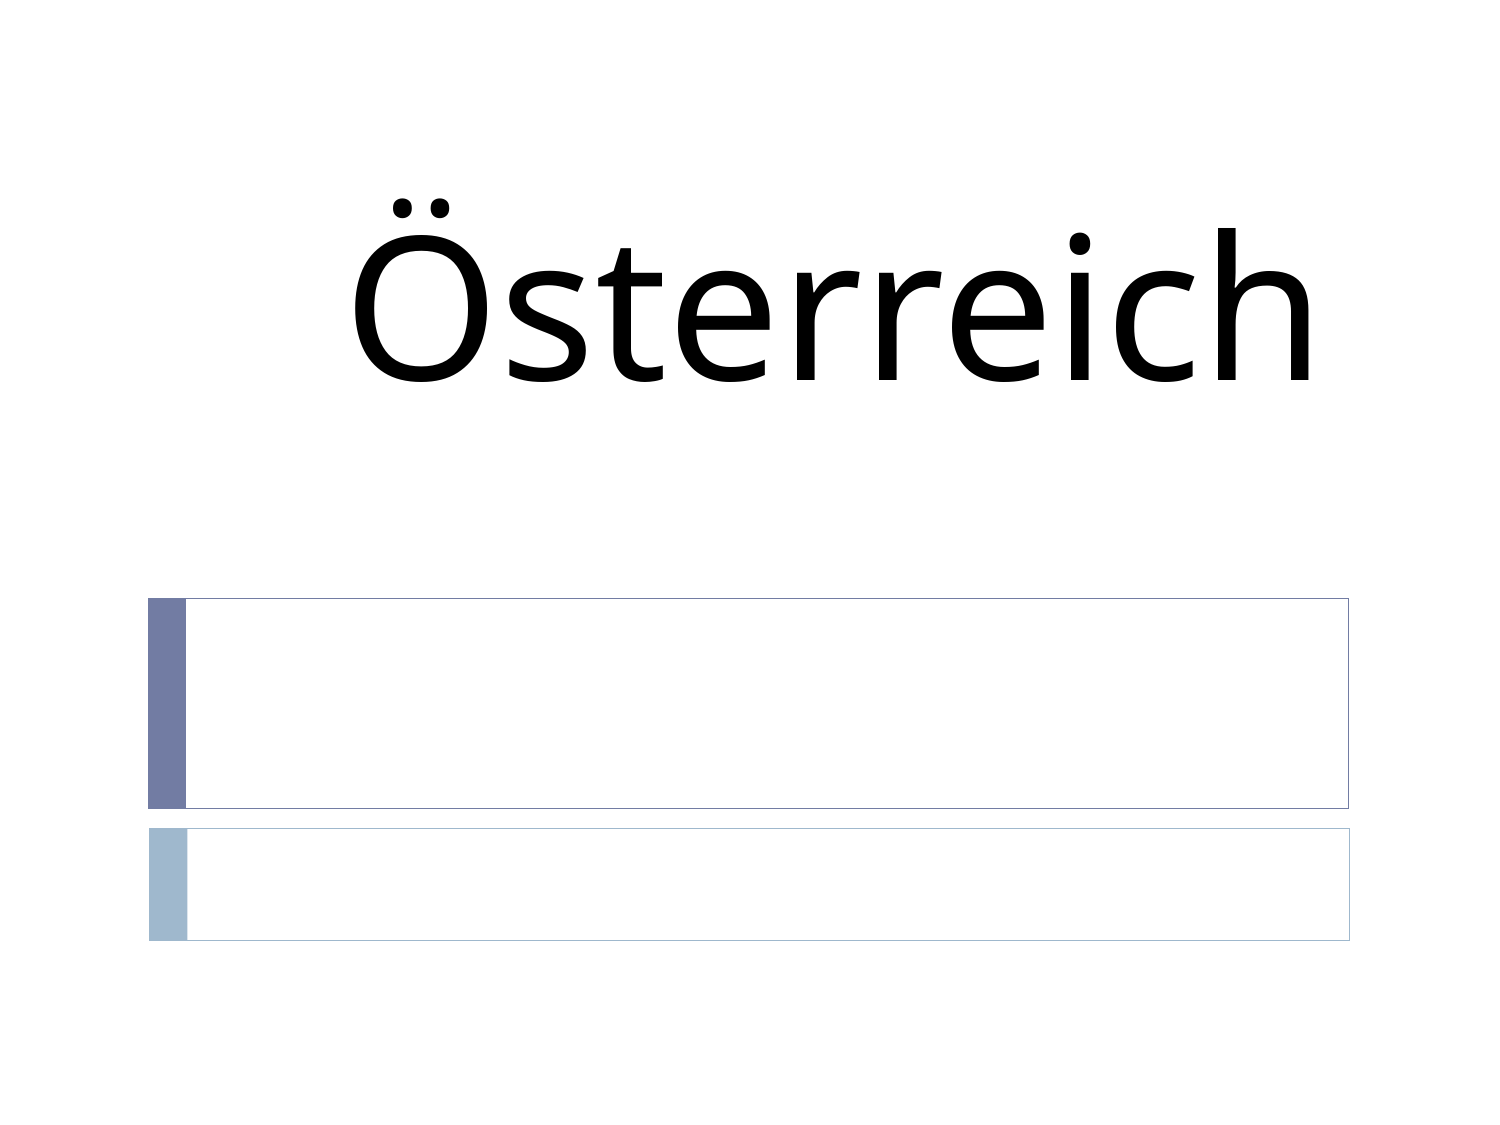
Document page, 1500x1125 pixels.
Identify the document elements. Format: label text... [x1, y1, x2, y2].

text_box Österreich [64, 172, 1340, 429]
